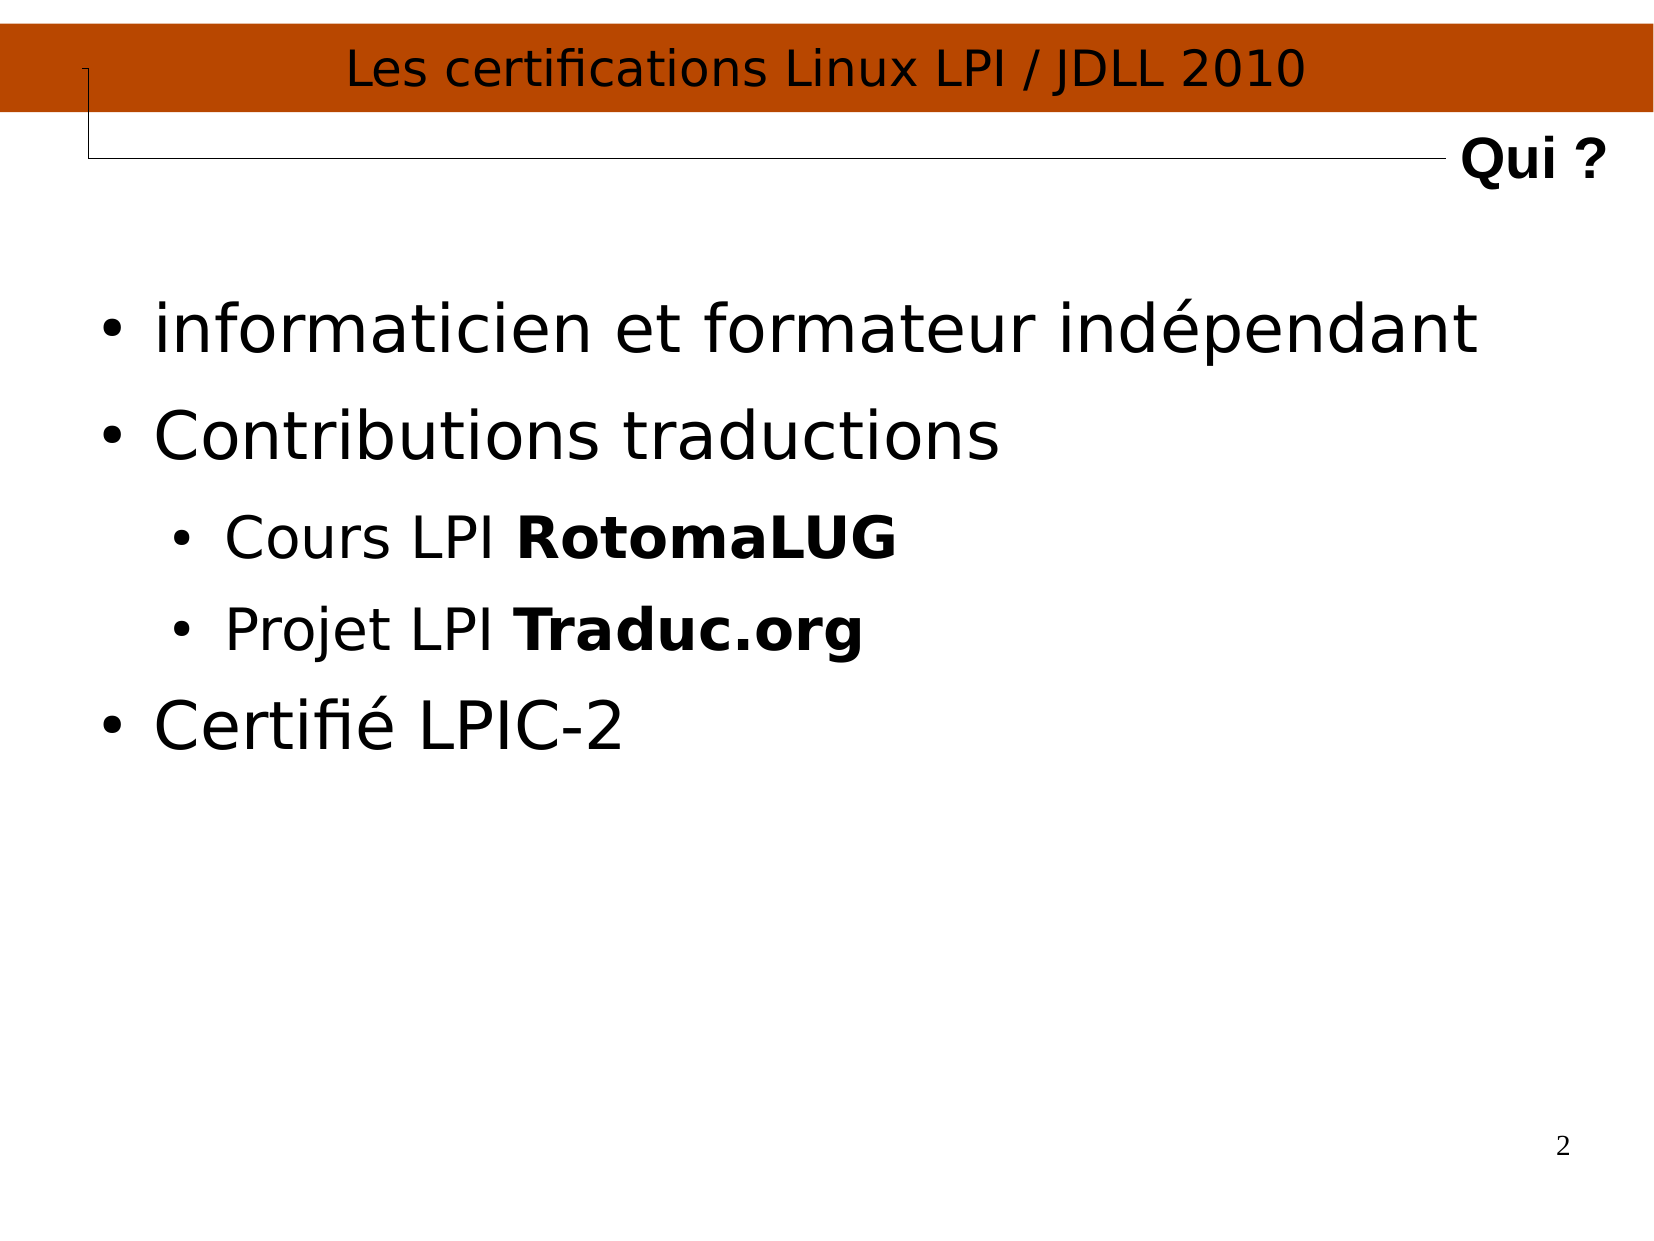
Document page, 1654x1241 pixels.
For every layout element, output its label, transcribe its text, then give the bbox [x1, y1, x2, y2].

title Les certifications Linux LPI / JDLL 2010 [82, 39, 1571, 99]
text_box Qui ? [1445, 118, 1654, 198]
list informaticien et formateur indépendant Contributions traductions Cours LPI RotomaLUG Projet LPI Traduc.org Certifié LPIC-2 [82, 290, 1571, 1109]
text_box [0, 23, 1654, 113]
